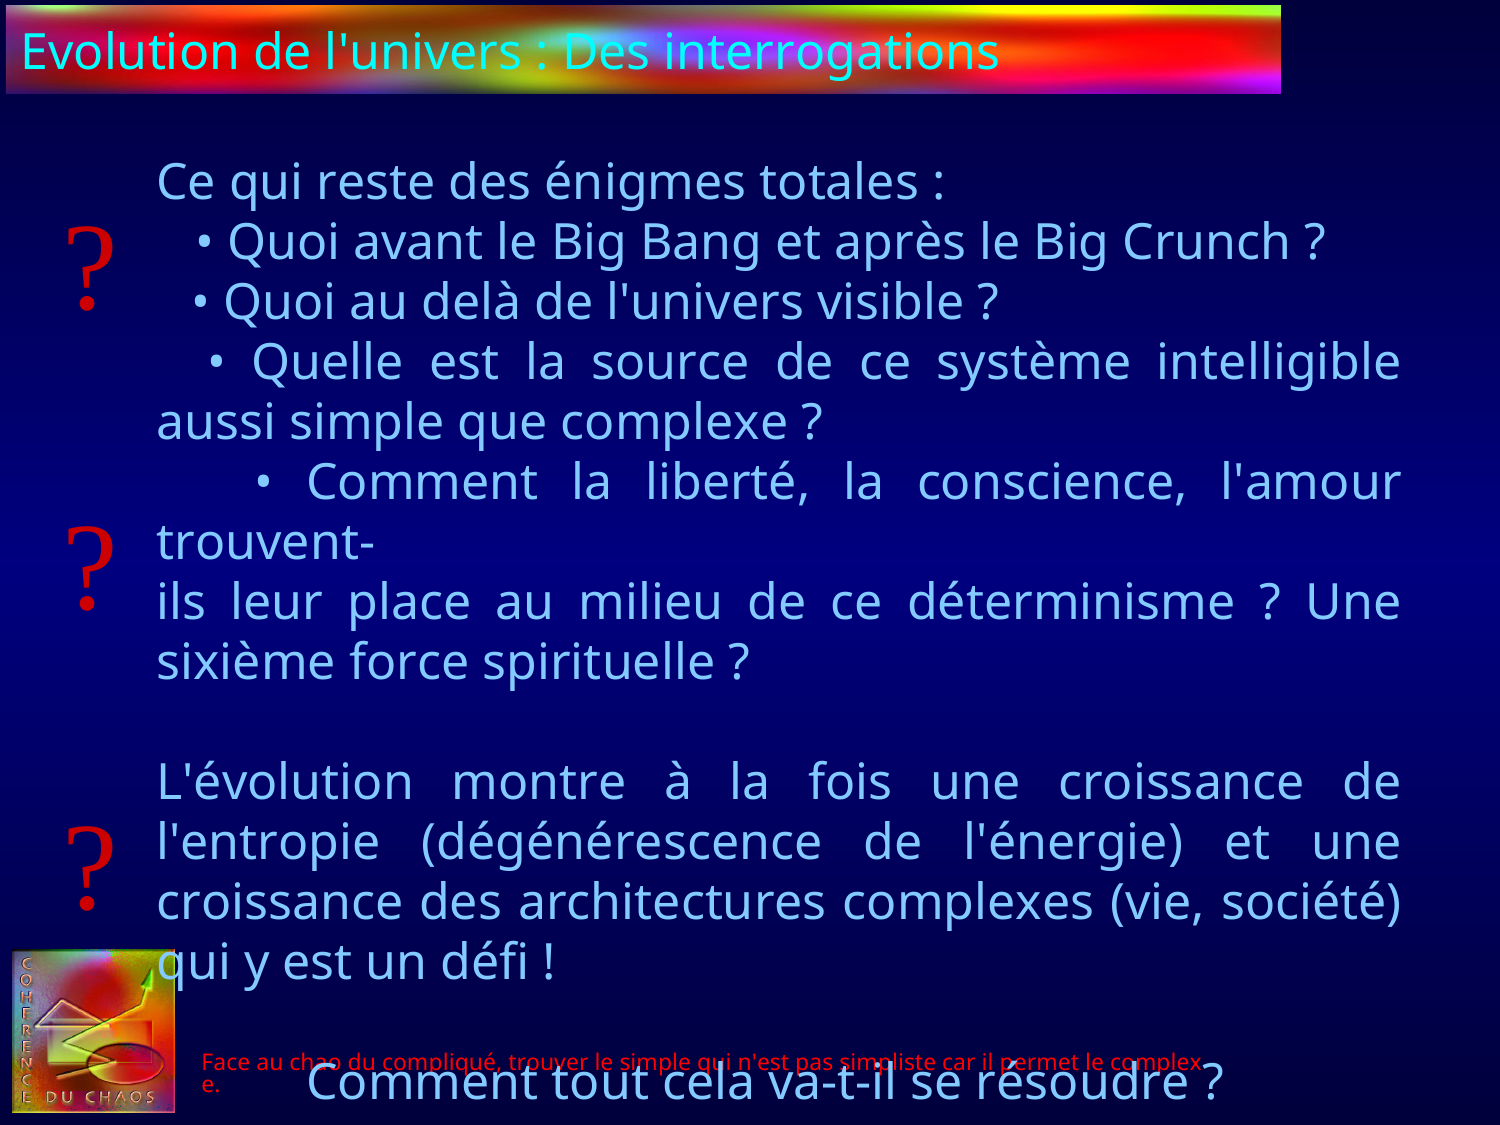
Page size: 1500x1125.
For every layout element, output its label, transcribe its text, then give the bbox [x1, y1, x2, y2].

picture [12, 949, 175, 1113]
text_box Ce qui reste des énigmes totales : • Quoi avant le Big Bang et après le Big Crunch ? • Quoi au delà de l'univers visible ? • Quelle est la source de ce système intelligible aussi simple que complexe ? • Comment la liberté, la conscience, l'amour trouvent- ils leur place au milieu de ce déterminisme ? Une sixième force spirituelle ? L'évolution montre à la fois une croissance de l'entropie (dégénérescence de l'énergie) et une croissance des architectures complexes (vie, société) qui y est un défi ! Comment tout cela va-t-il se résoudre ? [141, 141, 1418, 997]
text_box ? ? ? [47, 177, 154, 942]
title Evolution de l'univers : Des interrogations [5, 5, 1281, 94]
